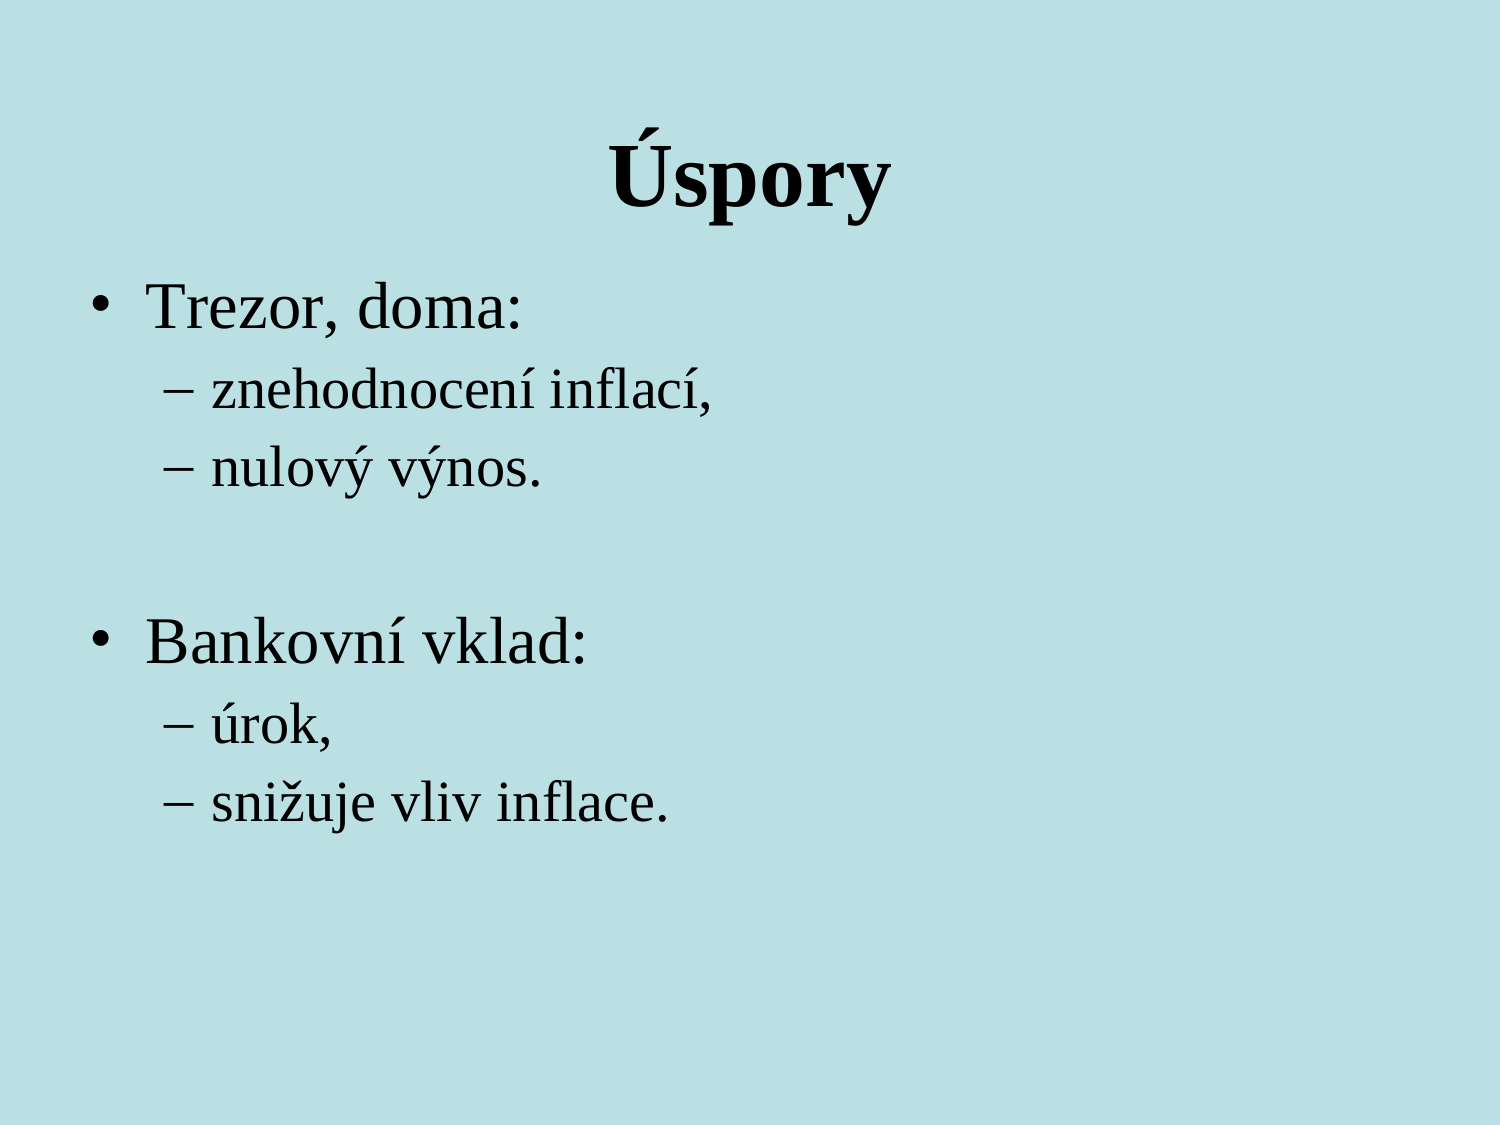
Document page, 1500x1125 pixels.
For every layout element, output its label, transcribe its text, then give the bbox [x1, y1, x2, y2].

list Trezor, doma: znehodnocení inflací, nulový výnos. Bankovní vklad: úrok, snižuje vliv inflace. [75, 262, 1426, 1006]
title Úspory [75, 44, 1426, 233]
